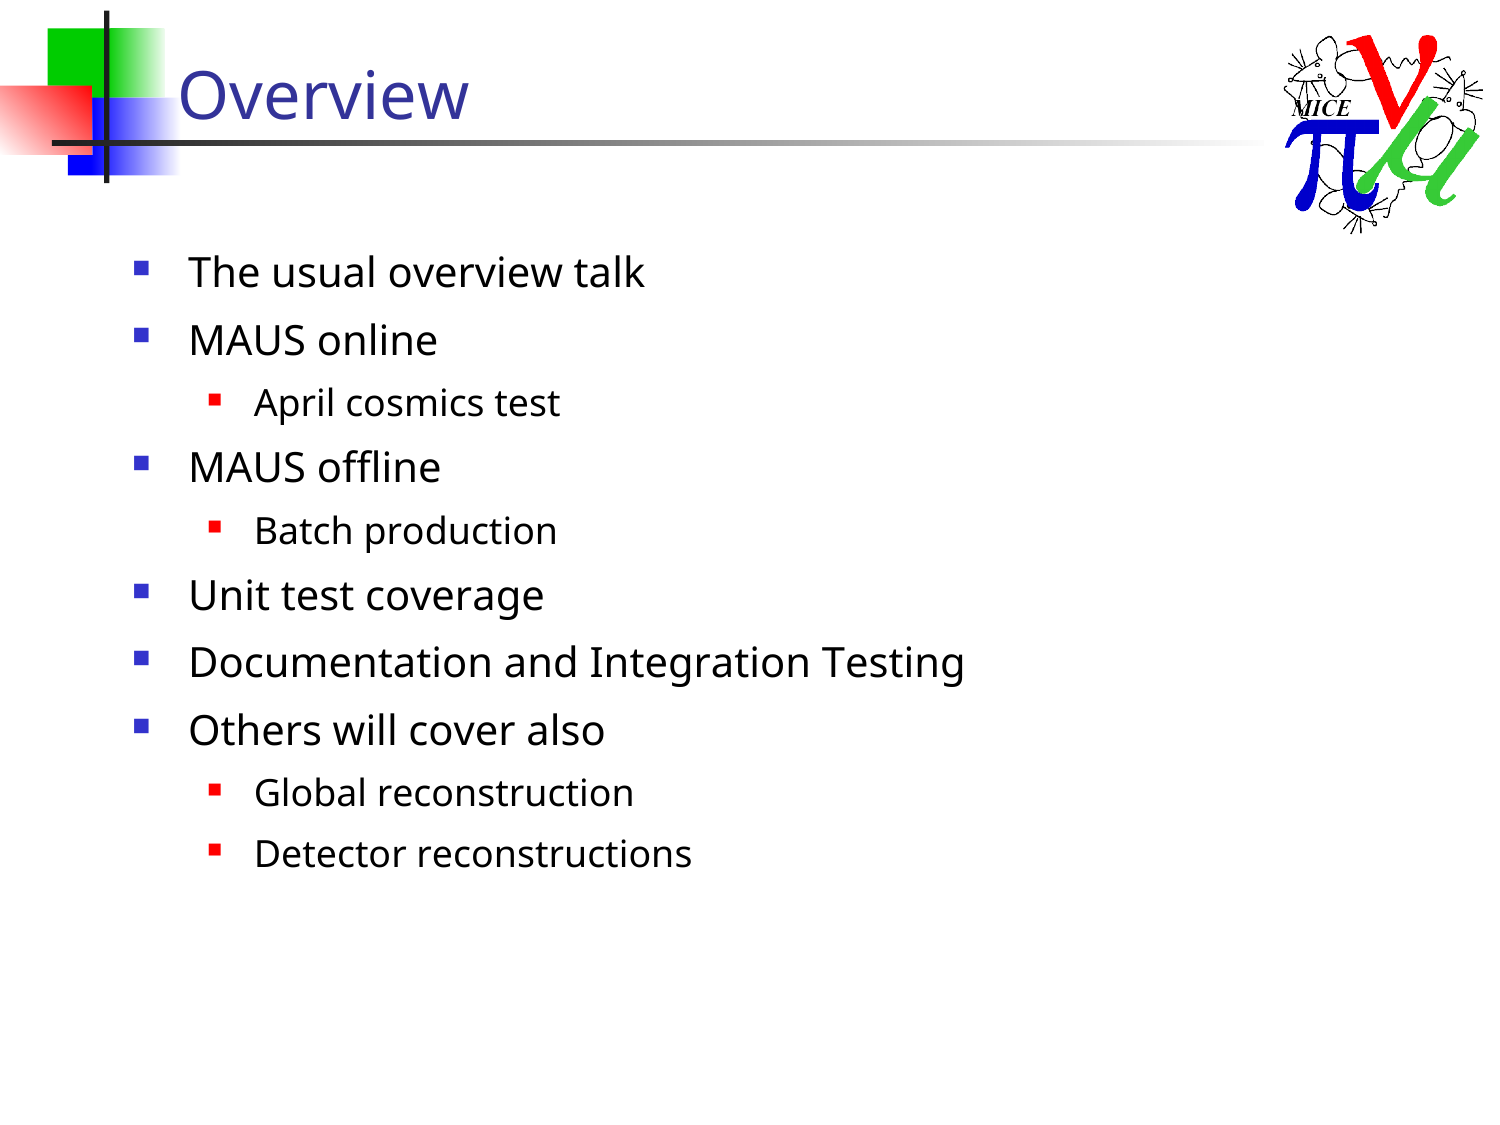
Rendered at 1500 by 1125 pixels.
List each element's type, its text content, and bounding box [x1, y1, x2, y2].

list The usual overview talk MAUS online April cosmics test MAUS offline Batch production Unit test coverage Documentation and Integration Testing Others will cover also Global reconstruction Detector reconstructions [117, 235, 1393, 806]
title Overview [162, 0, 1441, 188]
picture [1264, 5, 1500, 251]
